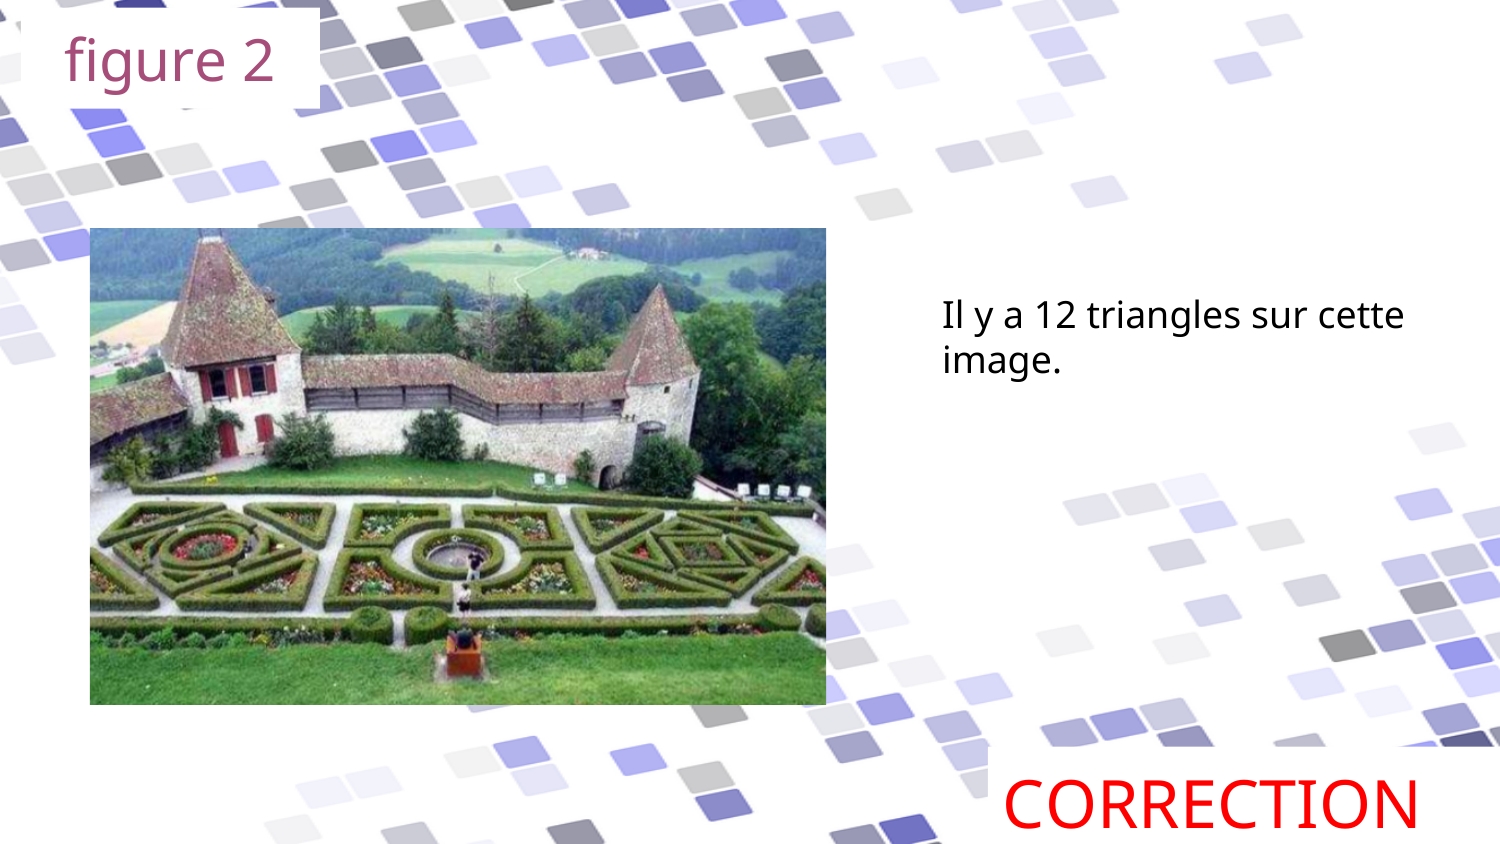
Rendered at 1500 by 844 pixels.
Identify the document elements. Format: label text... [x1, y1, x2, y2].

text_box figure 2 [20, 7, 320, 109]
picture [0, 0, 1500, 844]
text_box [300, 120, 546, 189]
text_box Il y a 12 triangles sur cette image. [927, 275, 1471, 398]
text_box CORRECTION [987, 746, 1500, 844]
text_box [884, 347, 1239, 416]
